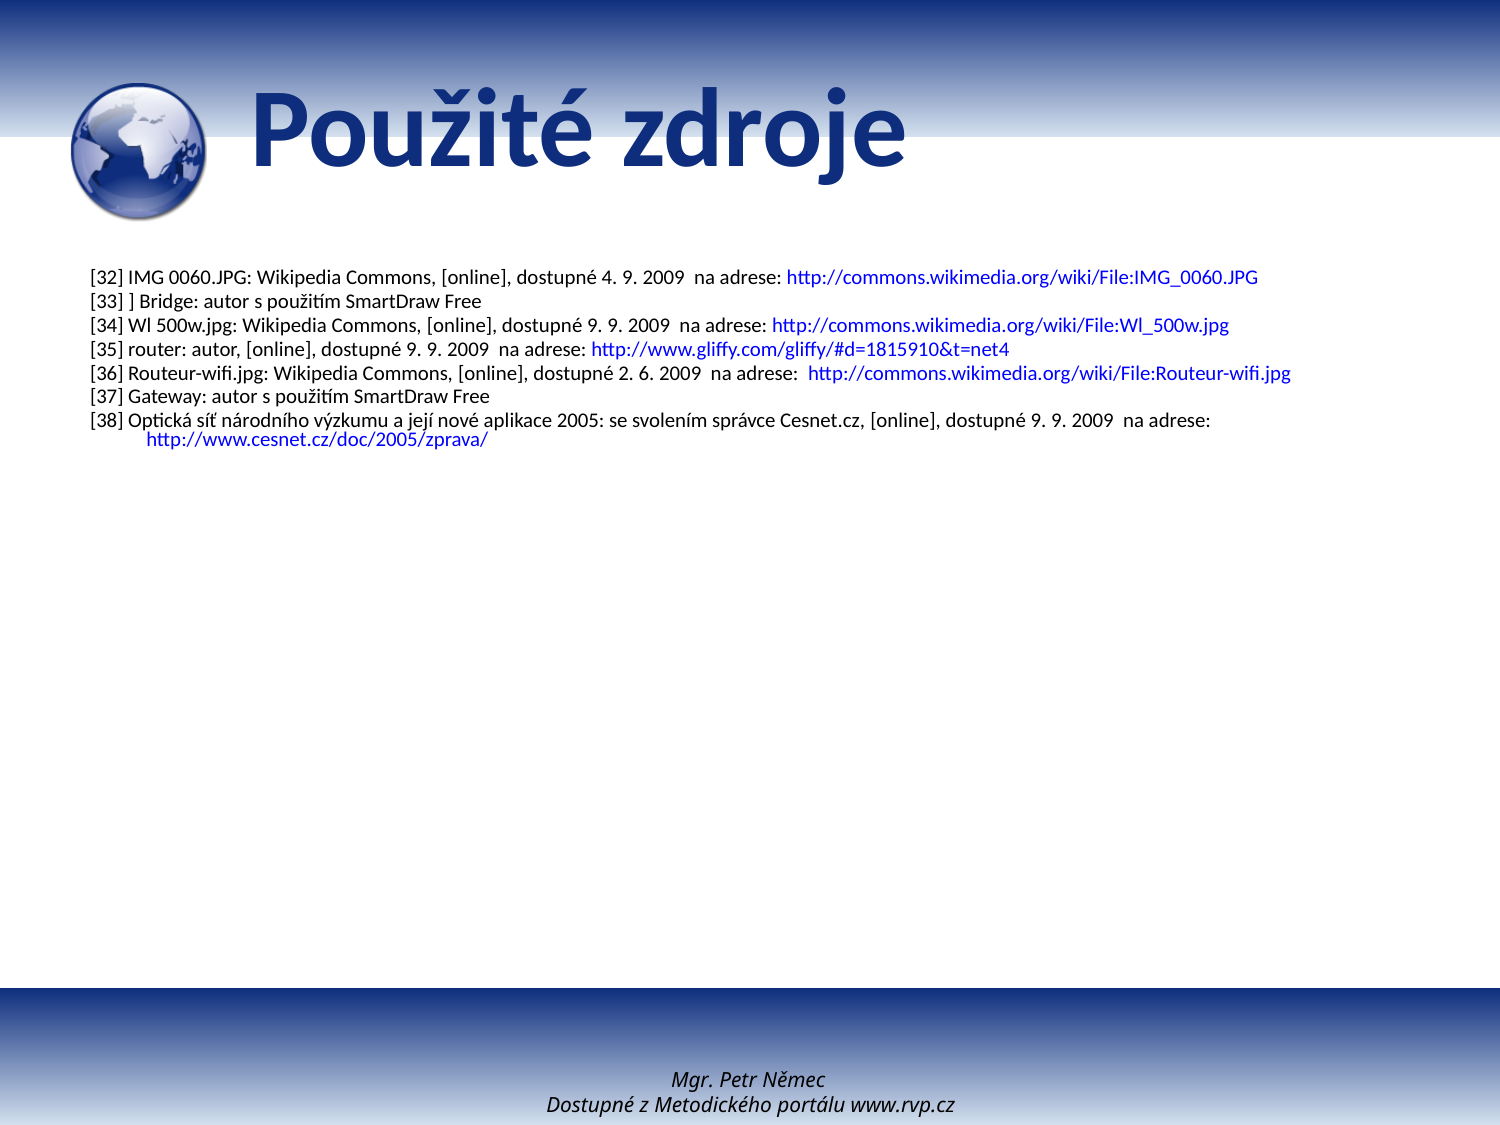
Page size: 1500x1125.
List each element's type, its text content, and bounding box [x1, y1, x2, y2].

list [32] IMG 0060.JPG: Wikipedia Commons, [online], dostupné 4. 9. 2009 na adrese: http://commons.wikimedia.org/wiki/File:IMG_0060.JPG [33] ] Bridge: autor s použitím SmartDraw Free [34] Wl 500w.jpg: Wikipedia Commons, [online], dostupné 9. 9. 2009 na adrese: http://commons.wikimedia.org/wiki/File:Wl_500w.jpg [35] router: autor, [online], dostupné 9. 9. 2009 na adrese: http://www.gliffy.com/gliffy/#d=1815910&t=net4 [36] Routeur-wifi.jpg: Wikipedia Commons, [online], dostupné 2. 6. 2009 na adrese: http://commons.wikimedia.org/wiki/File:Routeur-wifi.jpg [37] Gateway: autor s použitím SmartDraw Free [38] Optická síť národního výzkumu a její nové aplikace 2005: se svolením správce Cesnet.cz, [online], dostupné 9. 9. 2009 na adrese: http://www.cesnet.cz/doc/2005/zprava/ [75, 262, 1426, 1006]
title Použité zdroje [235, 45, 1426, 233]
picture [69, 83, 207, 222]
